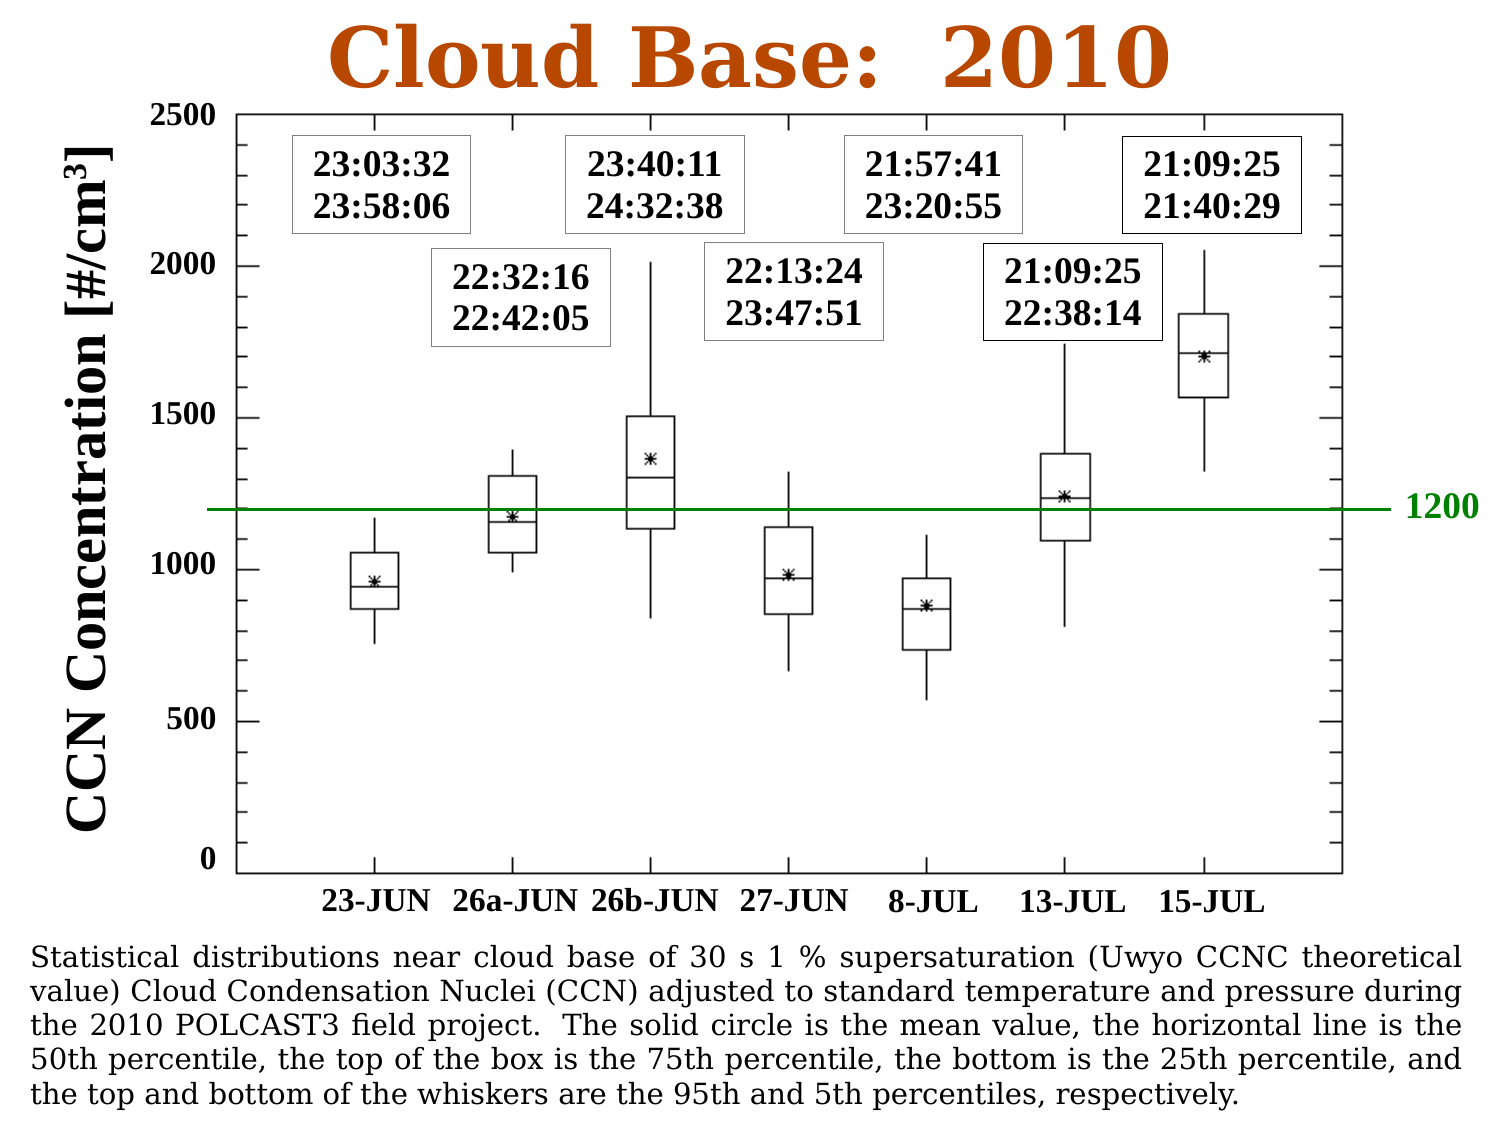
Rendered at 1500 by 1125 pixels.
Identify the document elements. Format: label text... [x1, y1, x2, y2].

text_box 21:09:25 21:40:29 [1122, 136, 1302, 234]
text_box 26a-JUN [466, 874, 565, 929]
text_box 22:13:24 23:47:51 [704, 242, 884, 341]
text_box 23-JUN [286, 874, 466, 929]
text_box 26b-JUN [565, 874, 704, 930]
text_box CCN Concentration [#/cm3] [45, 110, 132, 877]
text_box 500 [127, 692, 232, 752]
text_box 2500 [127, 110, 232, 147]
title Cloud Base: 2010 [2, 6, 1499, 110]
text_box Statistical distributions near cloud base of 30 s 1 % supersaturation (Uwyo CCNC theoretical value) Cloud Condensation Nuclei (CCN) adjusted to standard temperature and pressure during the 2010 POLCAST3 field project. The solid circle is the mean value, the horizontal line is the 50th percentile, the top of the box is the 75th percentile, the bottom is the 25th percentile, and the top and bottom of the whiskers are the 95th and 5th percentiles, respectively. [15, 932, 1479, 1119]
text_box 23:40:11 24:32:38 [565, 135, 745, 234]
text_box 27-JUN [704, 874, 844, 930]
text_box 21:57:41 23:20:55 [844, 135, 1023, 234]
text_box 0 [127, 832, 232, 892]
text_box 8-JUL [844, 874, 983, 930]
text_box 1200 [1385, 477, 1500, 541]
picture [133, 110, 1359, 896]
text_box 13-JUL [983, 874, 1122, 930]
text_box 15-JUL [1122, 874, 1302, 930]
text_box 21:09:25 22:38:14 [983, 243, 1163, 341]
text_box 1000 [127, 537, 232, 597]
text_box 2000 [127, 237, 232, 297]
text_box 23:03:32 23:58:06 [292, 135, 471, 234]
text_box 22:32:16 22:42:05 [431, 248, 611, 347]
text_box 1500 [127, 387, 232, 447]
